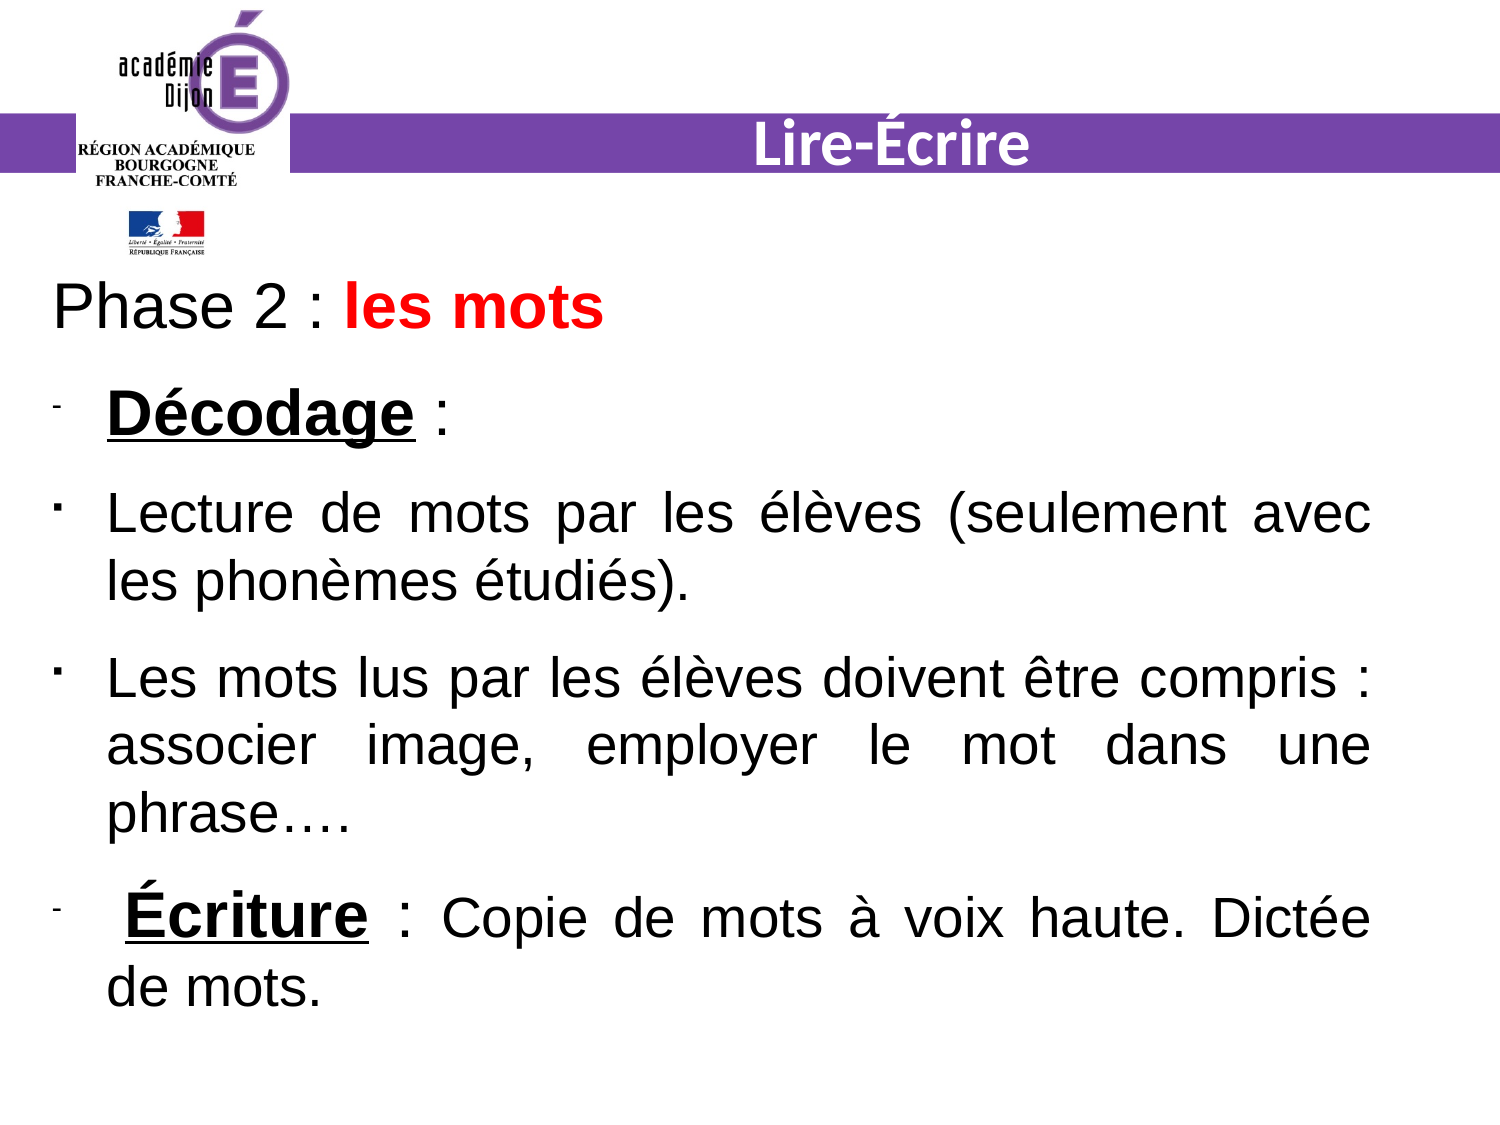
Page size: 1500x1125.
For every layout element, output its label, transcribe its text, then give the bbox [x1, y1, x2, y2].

text_box Phase 2 : les mots Décodage : Lecture de mots par les élèves (seulement avec les phonèmes étudiés). Les mots lus par les élèves doivent être compris : associer image, employer le mot dans une phrase…. Écriture : Copie de mots à voix haute. Dictée de mots. [37, 256, 1387, 1030]
title Lire-Écrire [360, 45, 1425, 233]
picture [76, 8, 290, 256]
